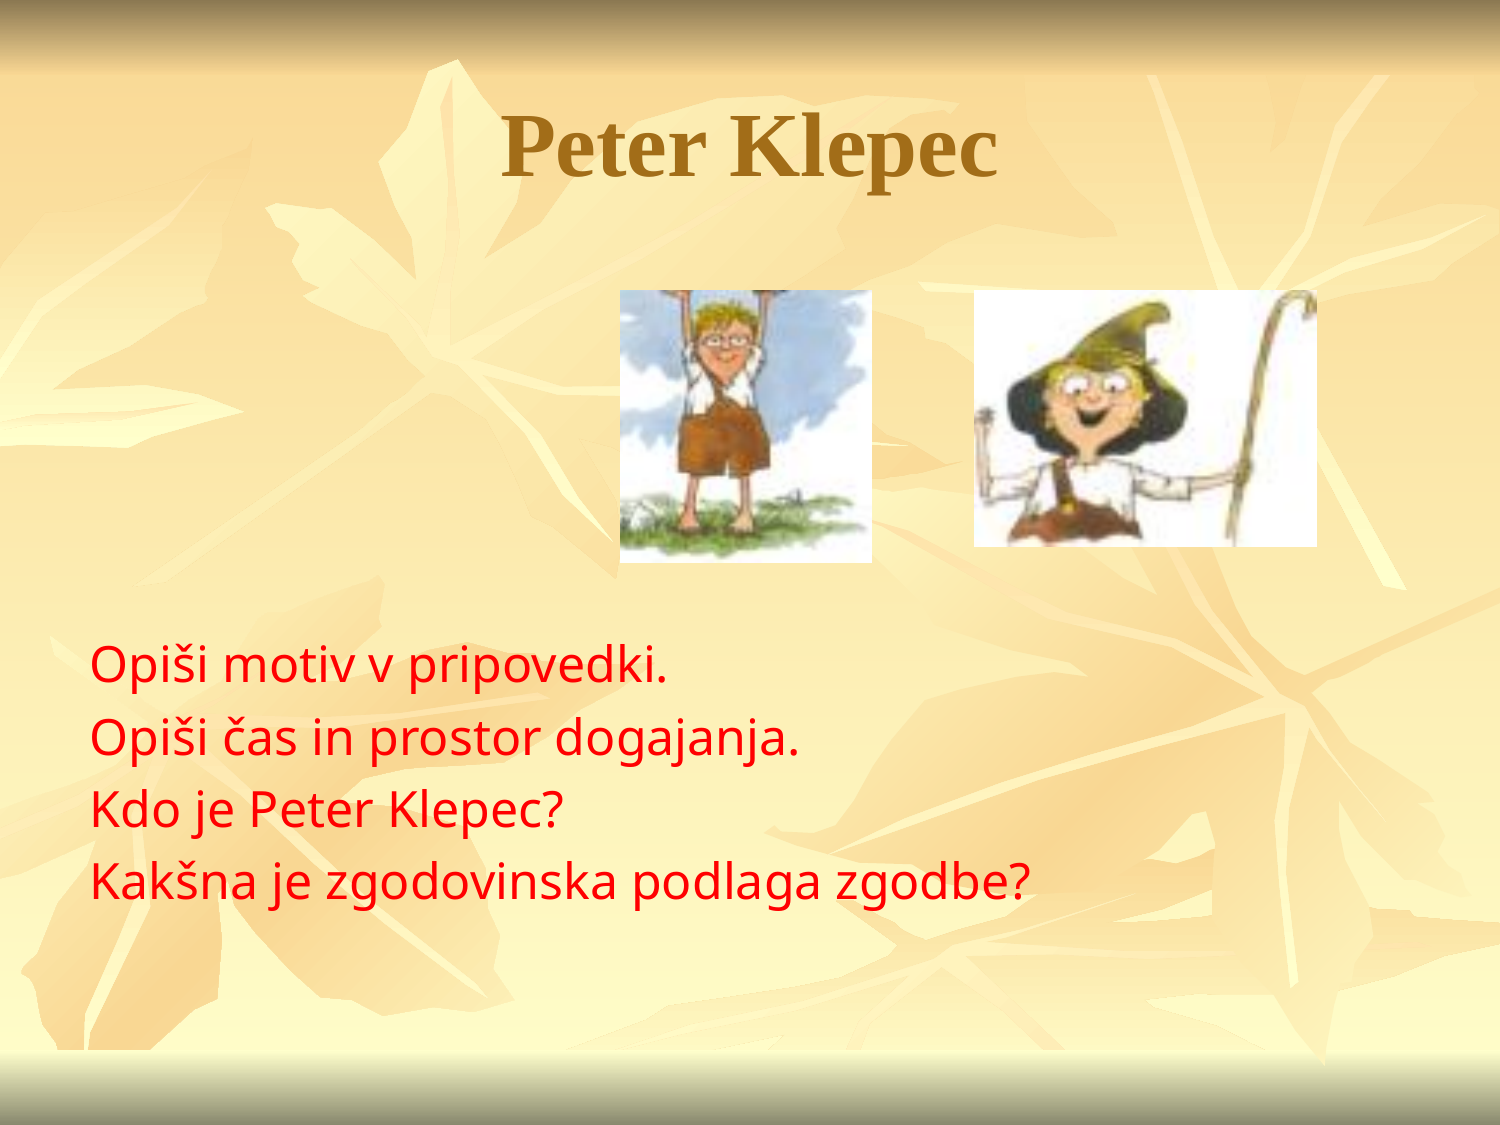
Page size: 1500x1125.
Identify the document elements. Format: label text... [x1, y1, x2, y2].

picture [620, 290, 872, 563]
list Opiši motiv v pripovedki. Opiši čas in prostor dogajanja. Kdo je Peter Klepec? Kakšna je zgodovinska podlaga zgodbe? [75, 262, 1425, 991]
title Peter Klepec [75, 37, 1425, 241]
picture [974, 290, 1317, 547]
